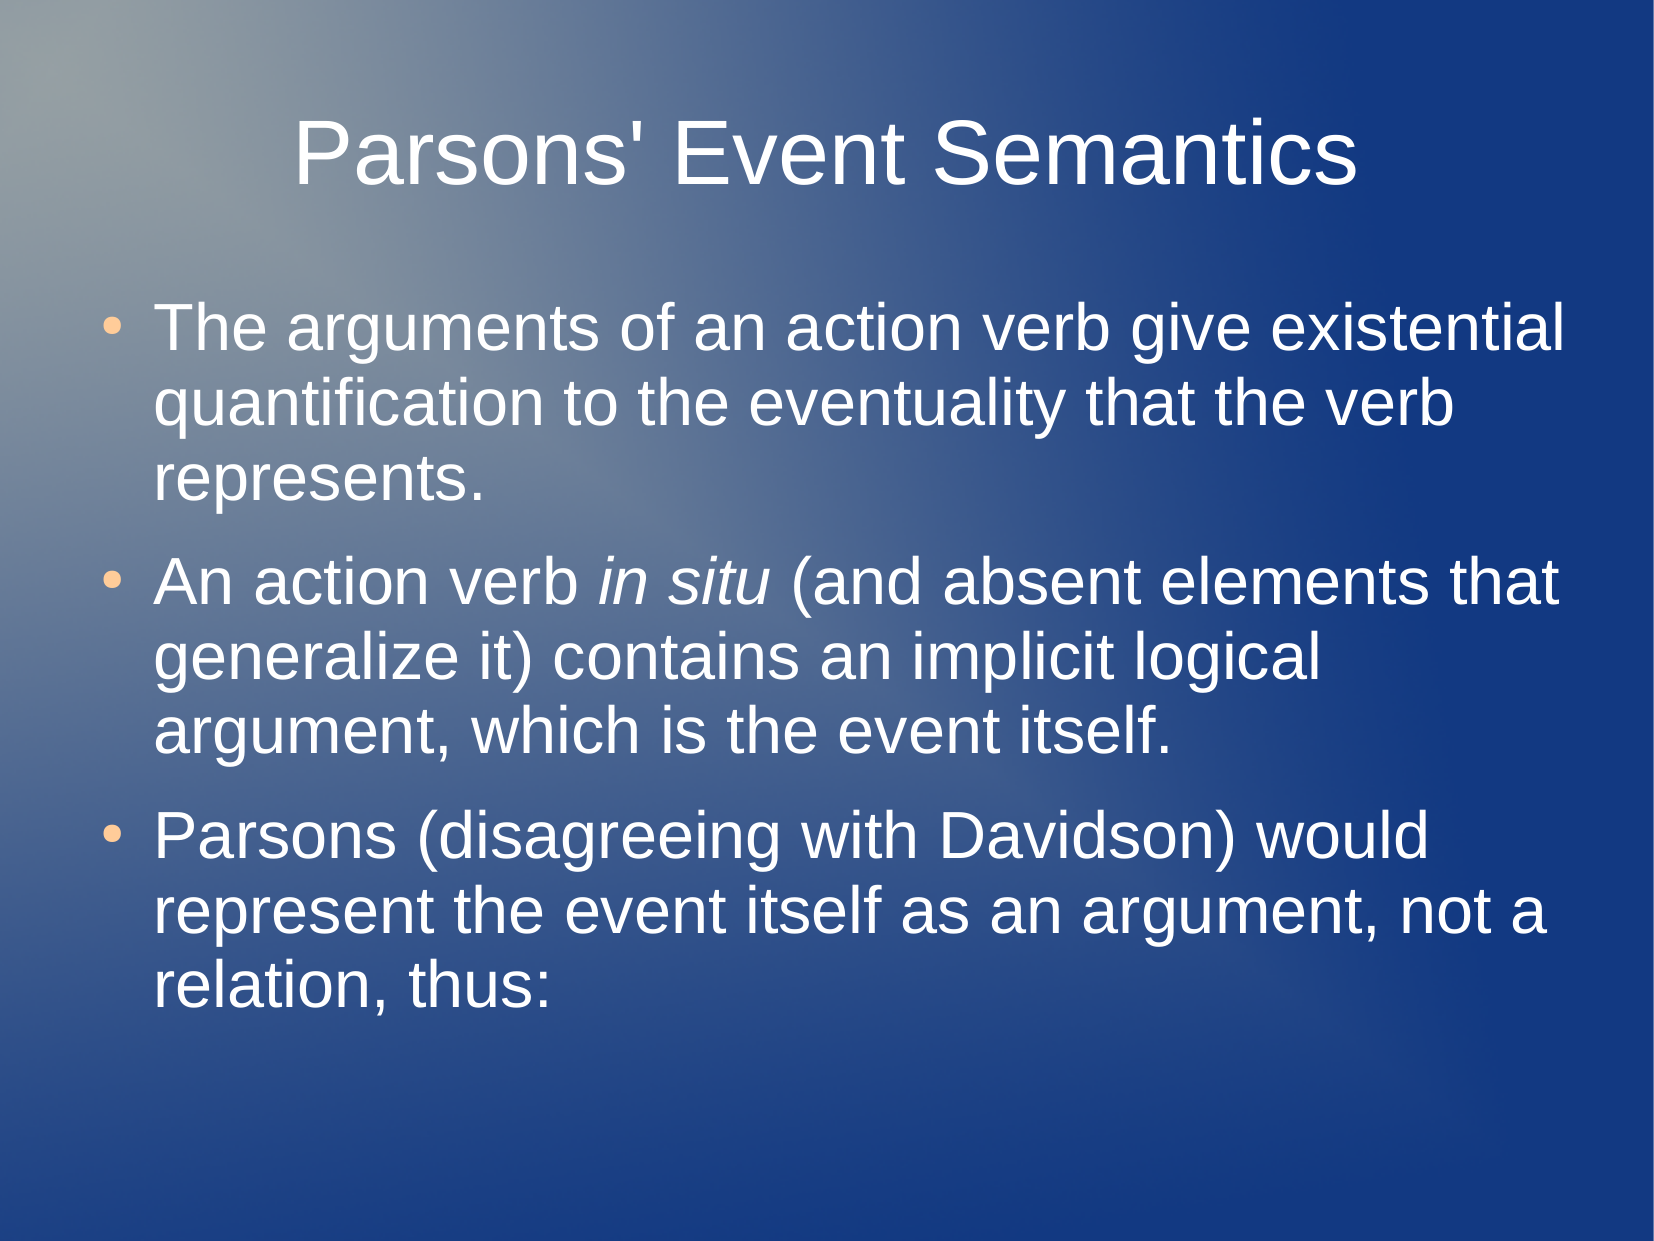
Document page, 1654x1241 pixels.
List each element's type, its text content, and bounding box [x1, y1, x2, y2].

list The arguments of an action verb give existential quantification to the eventuality that the verb represents. An action verb in situ (and absent elements that generalize it) contains an implicit logical argument, which is the event itself. Parsons (disagreeing with Davidson) would represent the event itself as an argument, not a relation, thus: [82, 290, 1571, 1094]
picture [0, 0, 1654, 1241]
title Parsons' Event Semantics [82, 56, 1571, 250]
